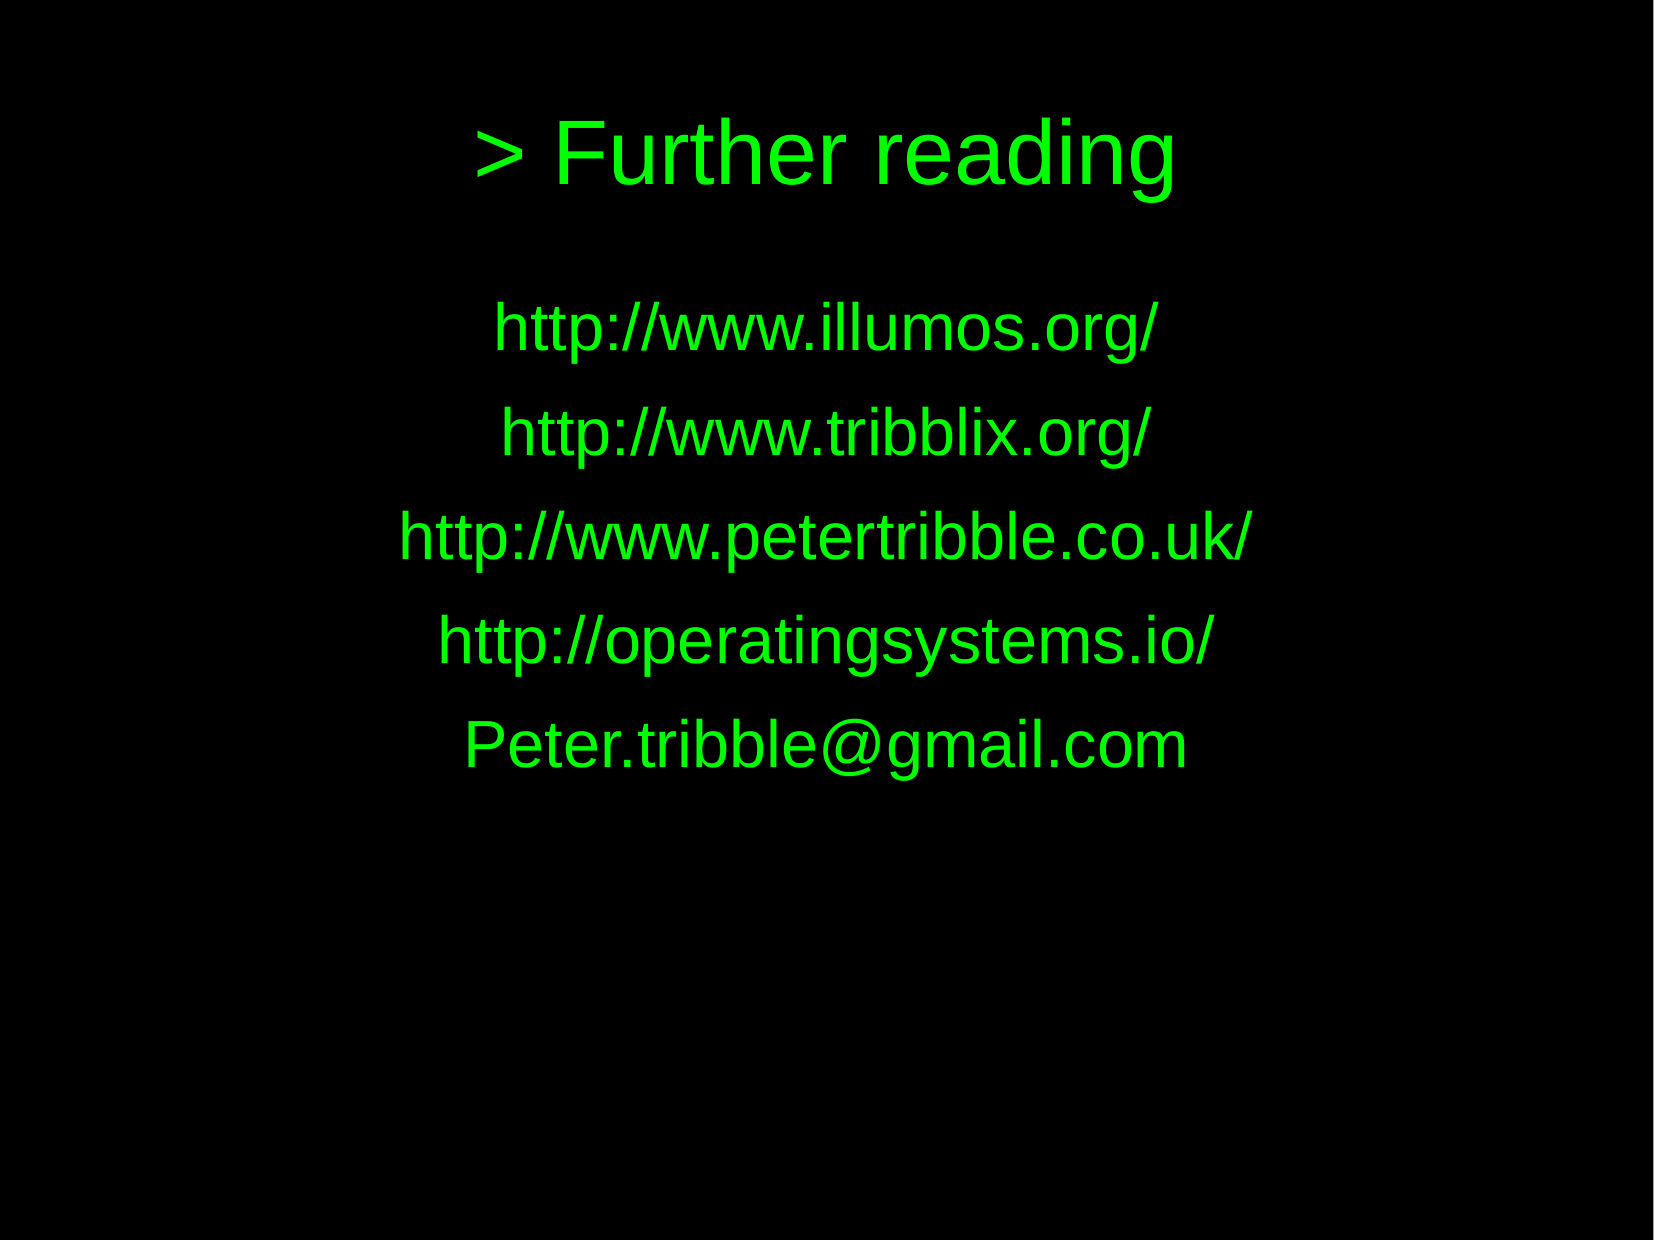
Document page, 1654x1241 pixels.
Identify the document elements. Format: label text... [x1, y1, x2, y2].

list http://www.illumos.org/ http://www.tribblix.org/ http://www.petertribble.co.uk/ http://operatingsystems.io/ Peter.tribble@gmail.com [82, 290, 1571, 1010]
title > Further reading [82, 49, 1571, 257]
